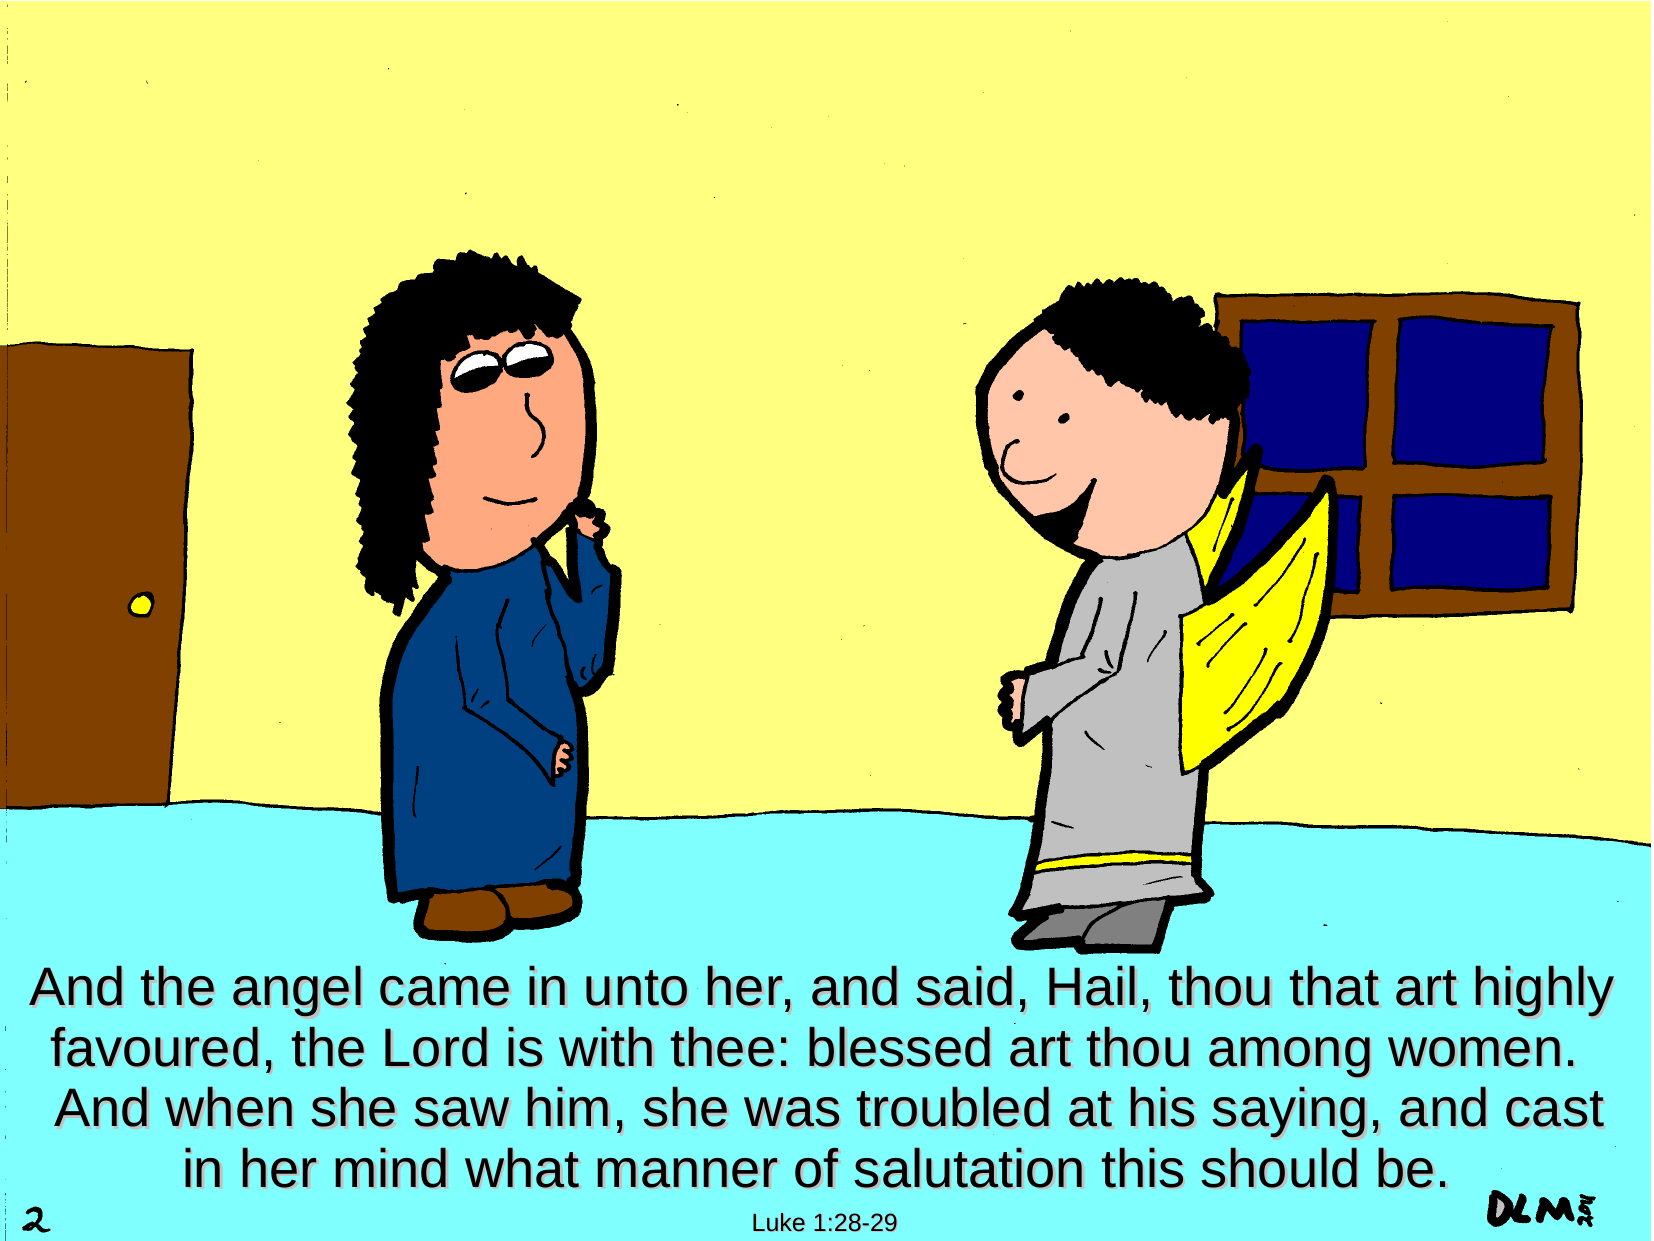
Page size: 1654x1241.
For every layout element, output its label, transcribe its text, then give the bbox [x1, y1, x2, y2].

text_box And the angel came in unto her, and said, Hail, thou that art highly favoured, the Lord is with thee: blessed art thou among women. And when she saw him, she was troubled at his saying, and cast in her mind what manner of salutation this should be. [0, 949, 1646, 1207]
text_box Luke 1:28-29 [0, 1201, 1651, 1241]
picture [0, 1, 1651, 1201]
